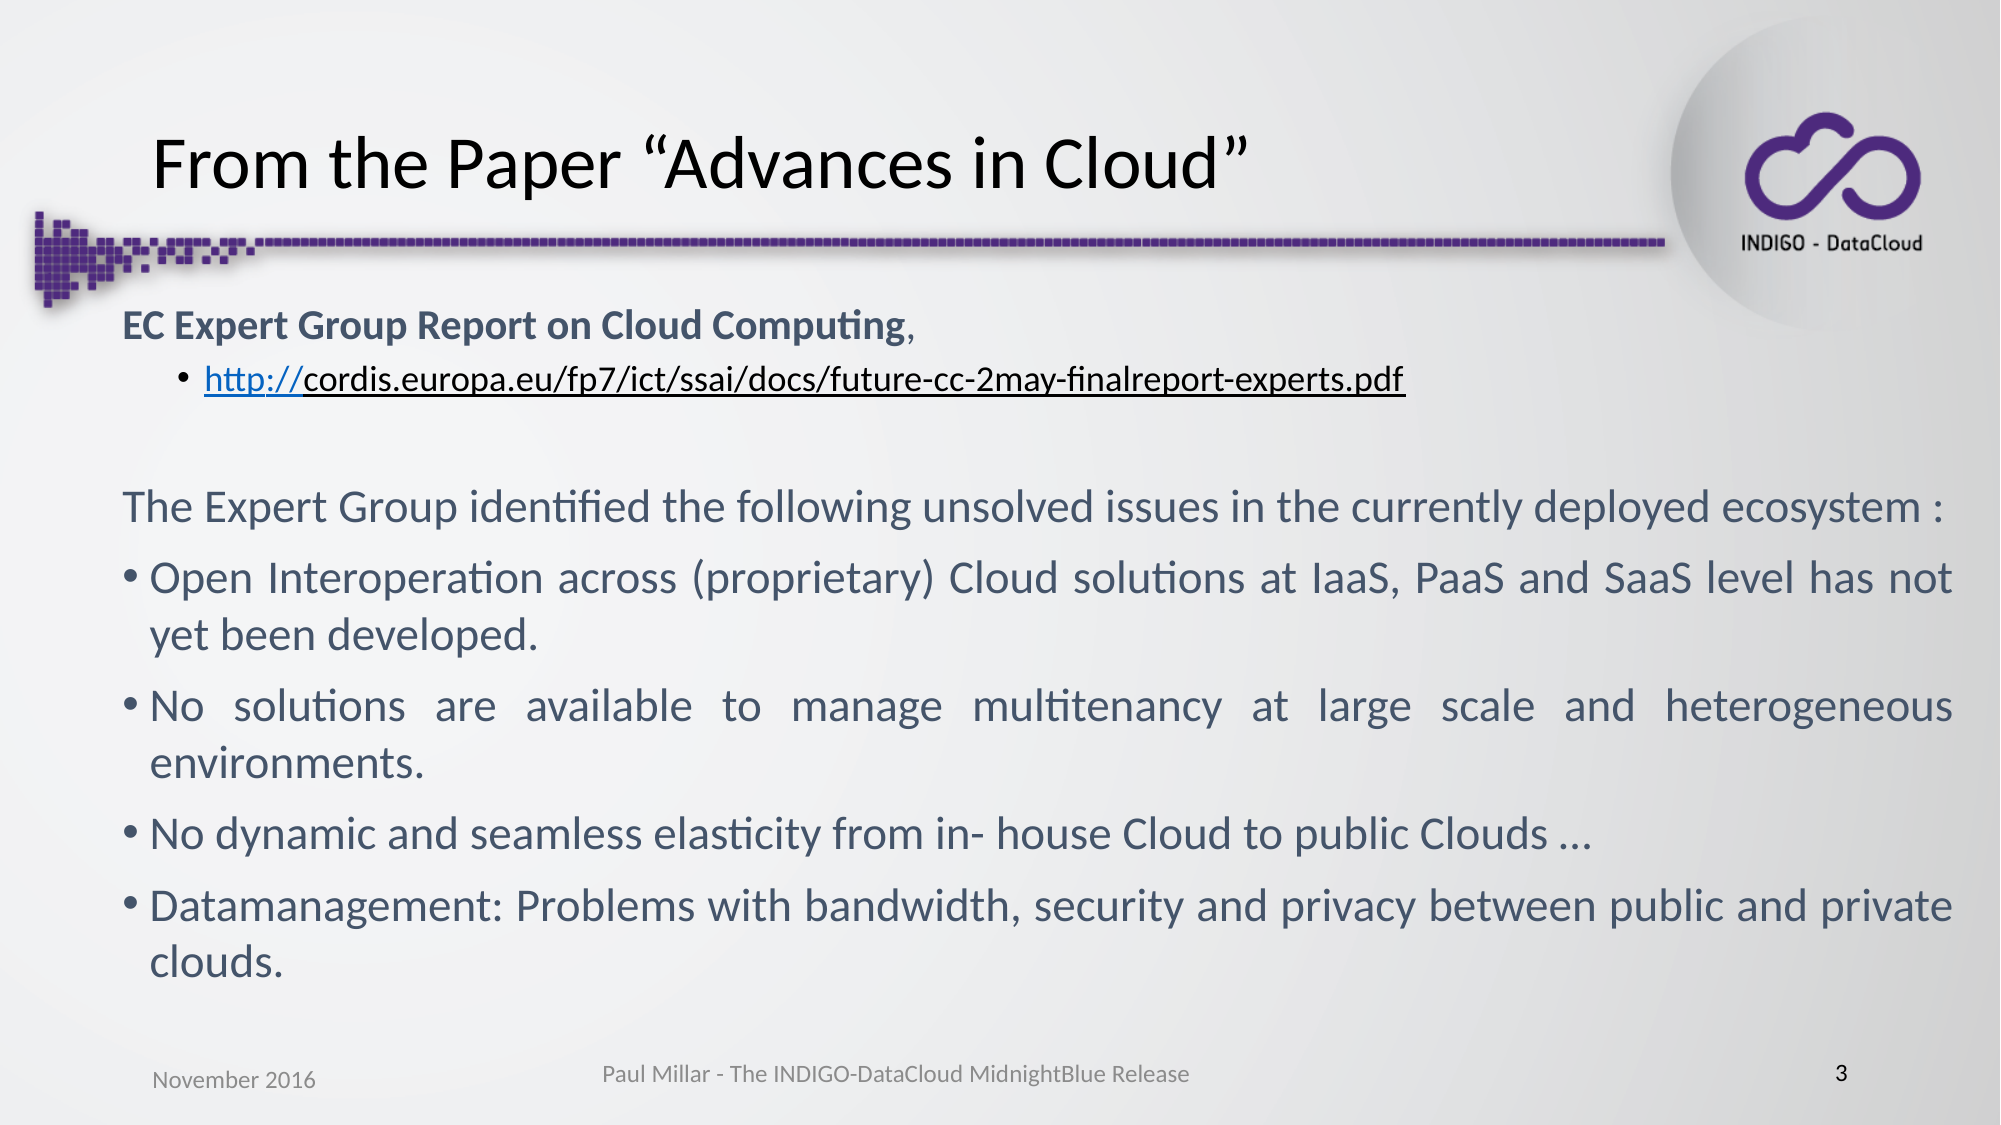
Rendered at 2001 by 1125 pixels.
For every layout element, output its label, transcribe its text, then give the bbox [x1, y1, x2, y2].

slide_number November 2016 [137, 1048, 588, 1109]
picture [0, 0, 2000, 1125]
list EC Expert Group Report on Cloud Computing, http://cordis.europa.eu/fp7/ict/ssai/docs/future-cc-2may-finalreport-experts.pdf The Expert Group identified the following unsolved issues in the currently deployed ecosystem : Open Interoperation across (proprietary) Cloud solutions at IaaS, PaaS and SaaS level has not yet been developed. No solutions are available to manage multitenancy at large scale and heterogeneous environments. No dynamic and seamless elasticity from in- house Cloud to public Clouds … Datamanagement: Problems with bandwidth, security and privacy between public and private clouds. [107, 289, 1971, 1046]
title From the Paper “Advances in Cloud” [137, 55, 1863, 273]
slide_number <number> [1702, 1041, 1863, 1102]
footer Paul Millar - The INDIGO-DataCloud MidnightBlue Release [587, 1042, 1413, 1103]
